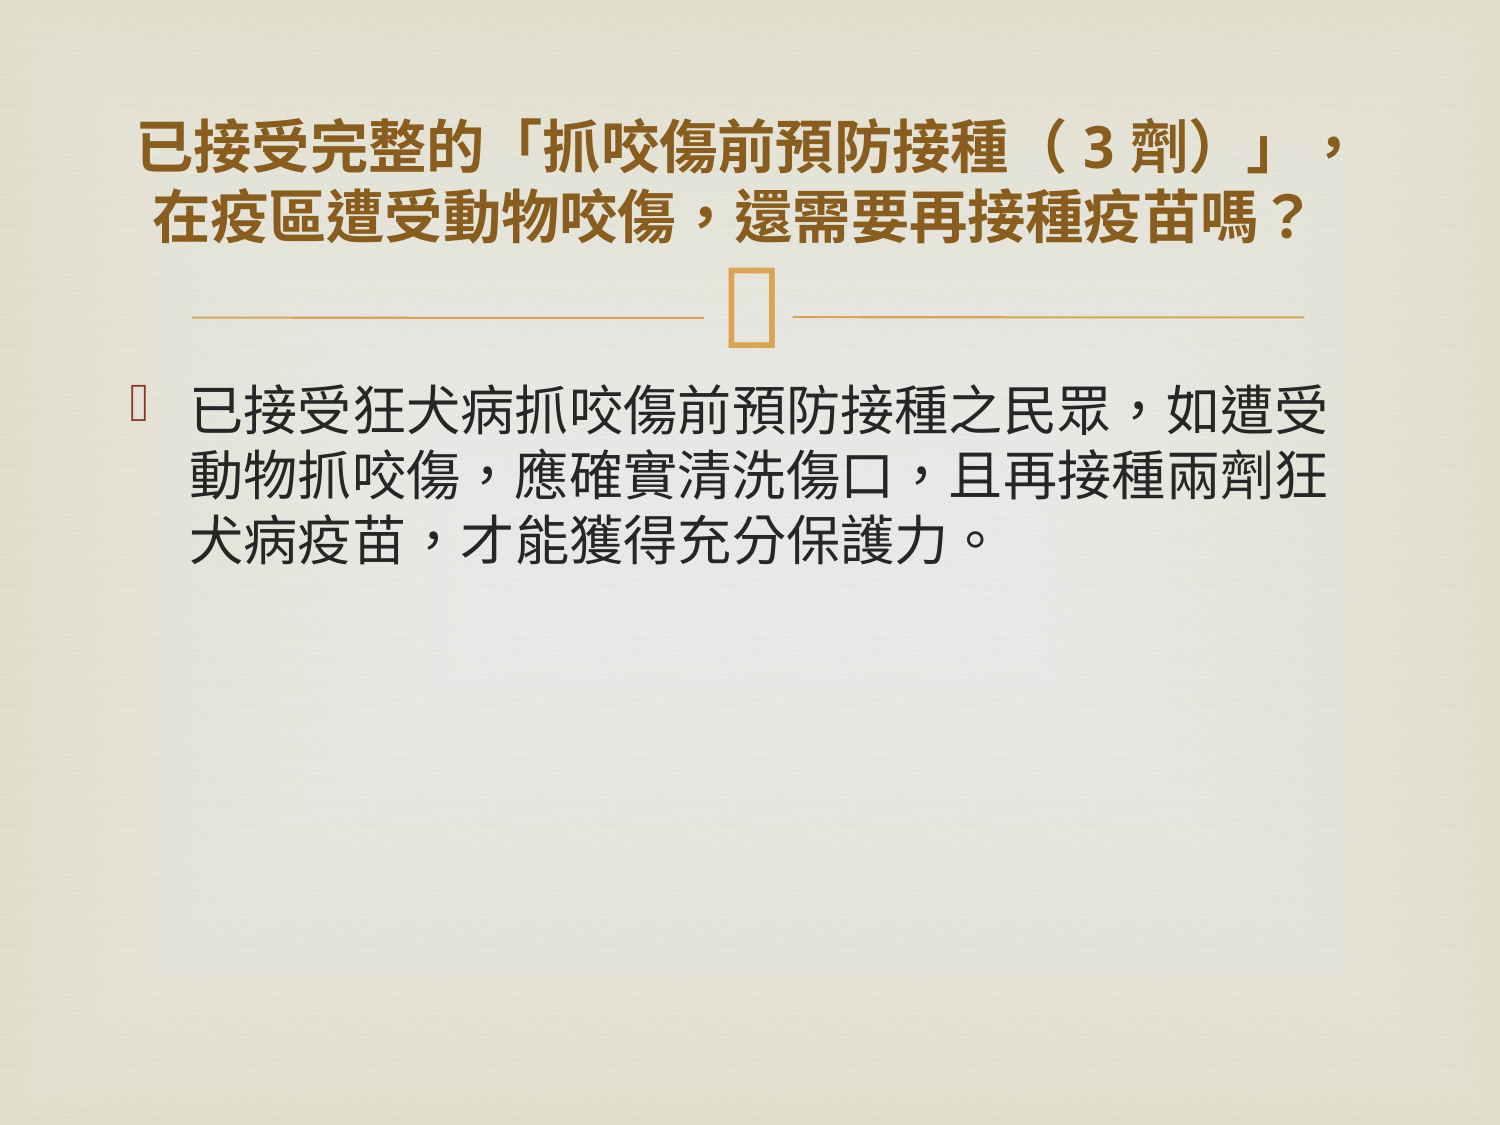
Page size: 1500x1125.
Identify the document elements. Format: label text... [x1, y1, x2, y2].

title 已接受完整的「抓咬傷前預防接種（3劑）」，在疫區遭受動物咬傷，還需要再接種疫苗嗎？ [113, 93, 1386, 267]
list 已接受狂犬病抓咬傷前預防接種之民眾，如遭受動物抓咬傷，應確實清洗傷口，且再接種兩劑狂犬病疫苗，才能獲得充分保護力。 [114, 368, 1386, 1005]
